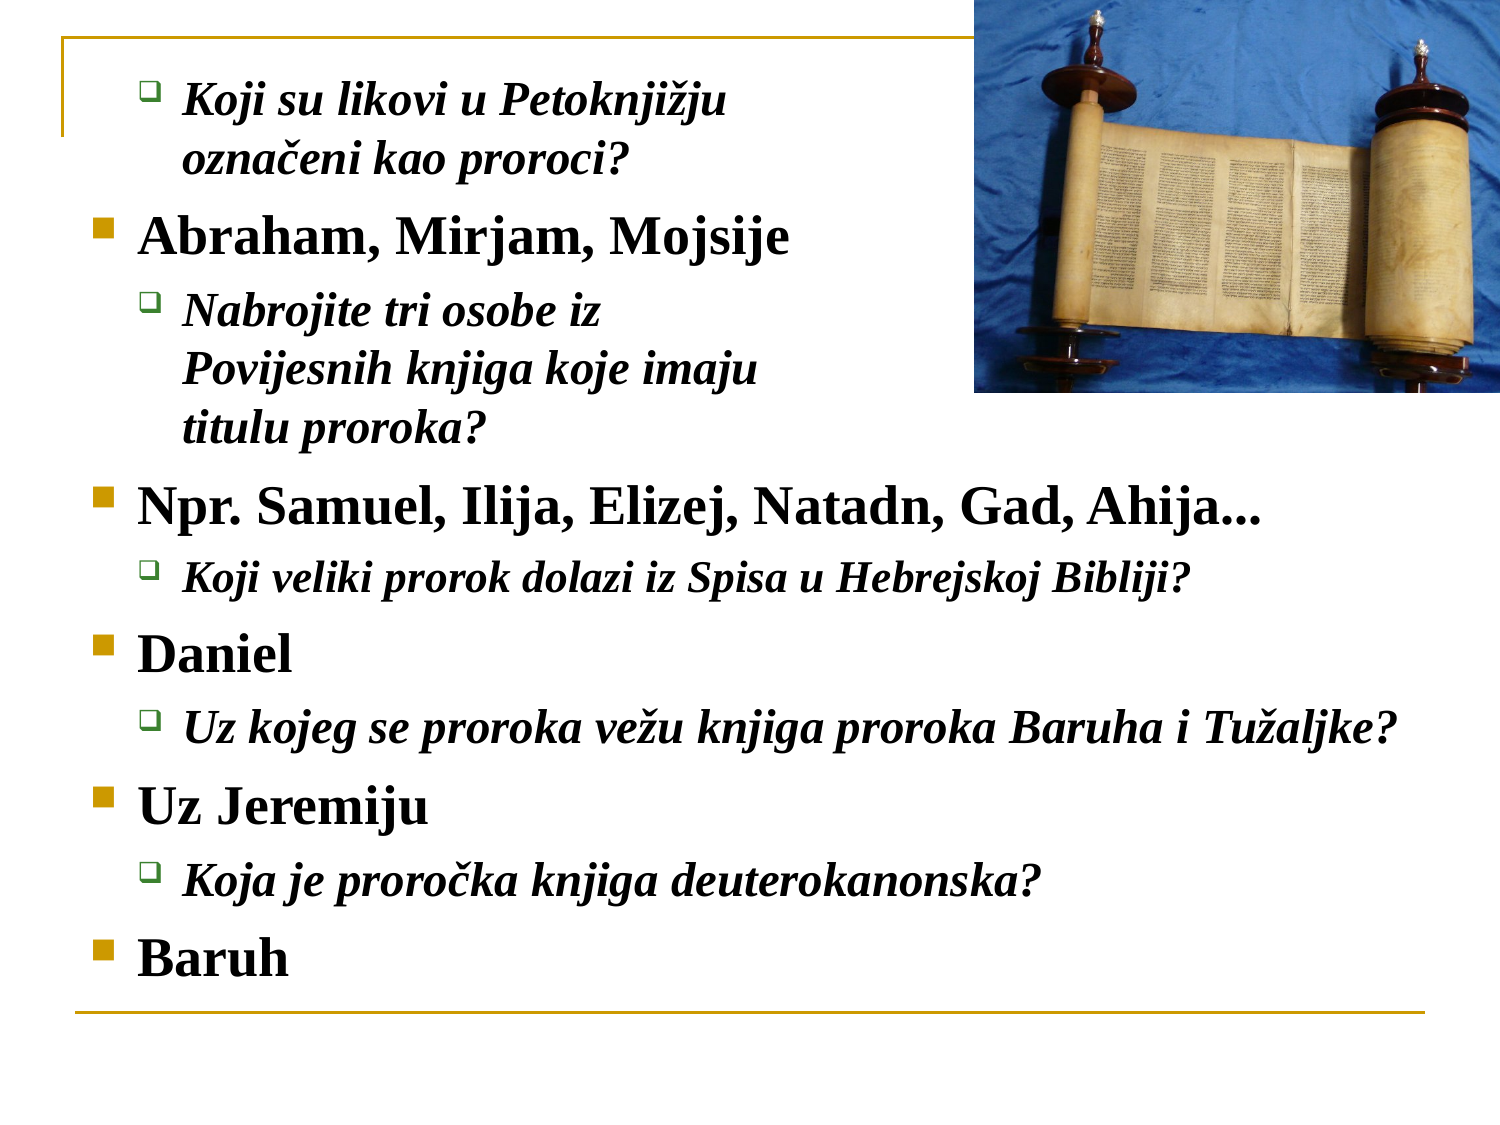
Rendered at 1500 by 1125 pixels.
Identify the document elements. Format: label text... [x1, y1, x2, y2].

list Koji su likovi u Petoknjižju označeni kao proroci? Abraham, Mirjam, Mojsije Nabrojite tri osobe iz Povijesnih knjiga koje imaju titulu proroka? Npr. Samuel, Ilija, Elizej, Natadn, Gad, Ahija... Koji veliki prorok dolazi iz Spisa u Hebrejskoj Bibliji? Daniel Uz kojeg se proroka vežu knjiga proroka Baruha i Tužaljke? Uz Jeremiju Koja je proročka knjiga deuterokanonska? Baruh [75, 59, 1500, 1006]
picture [974, 0, 1500, 393]
